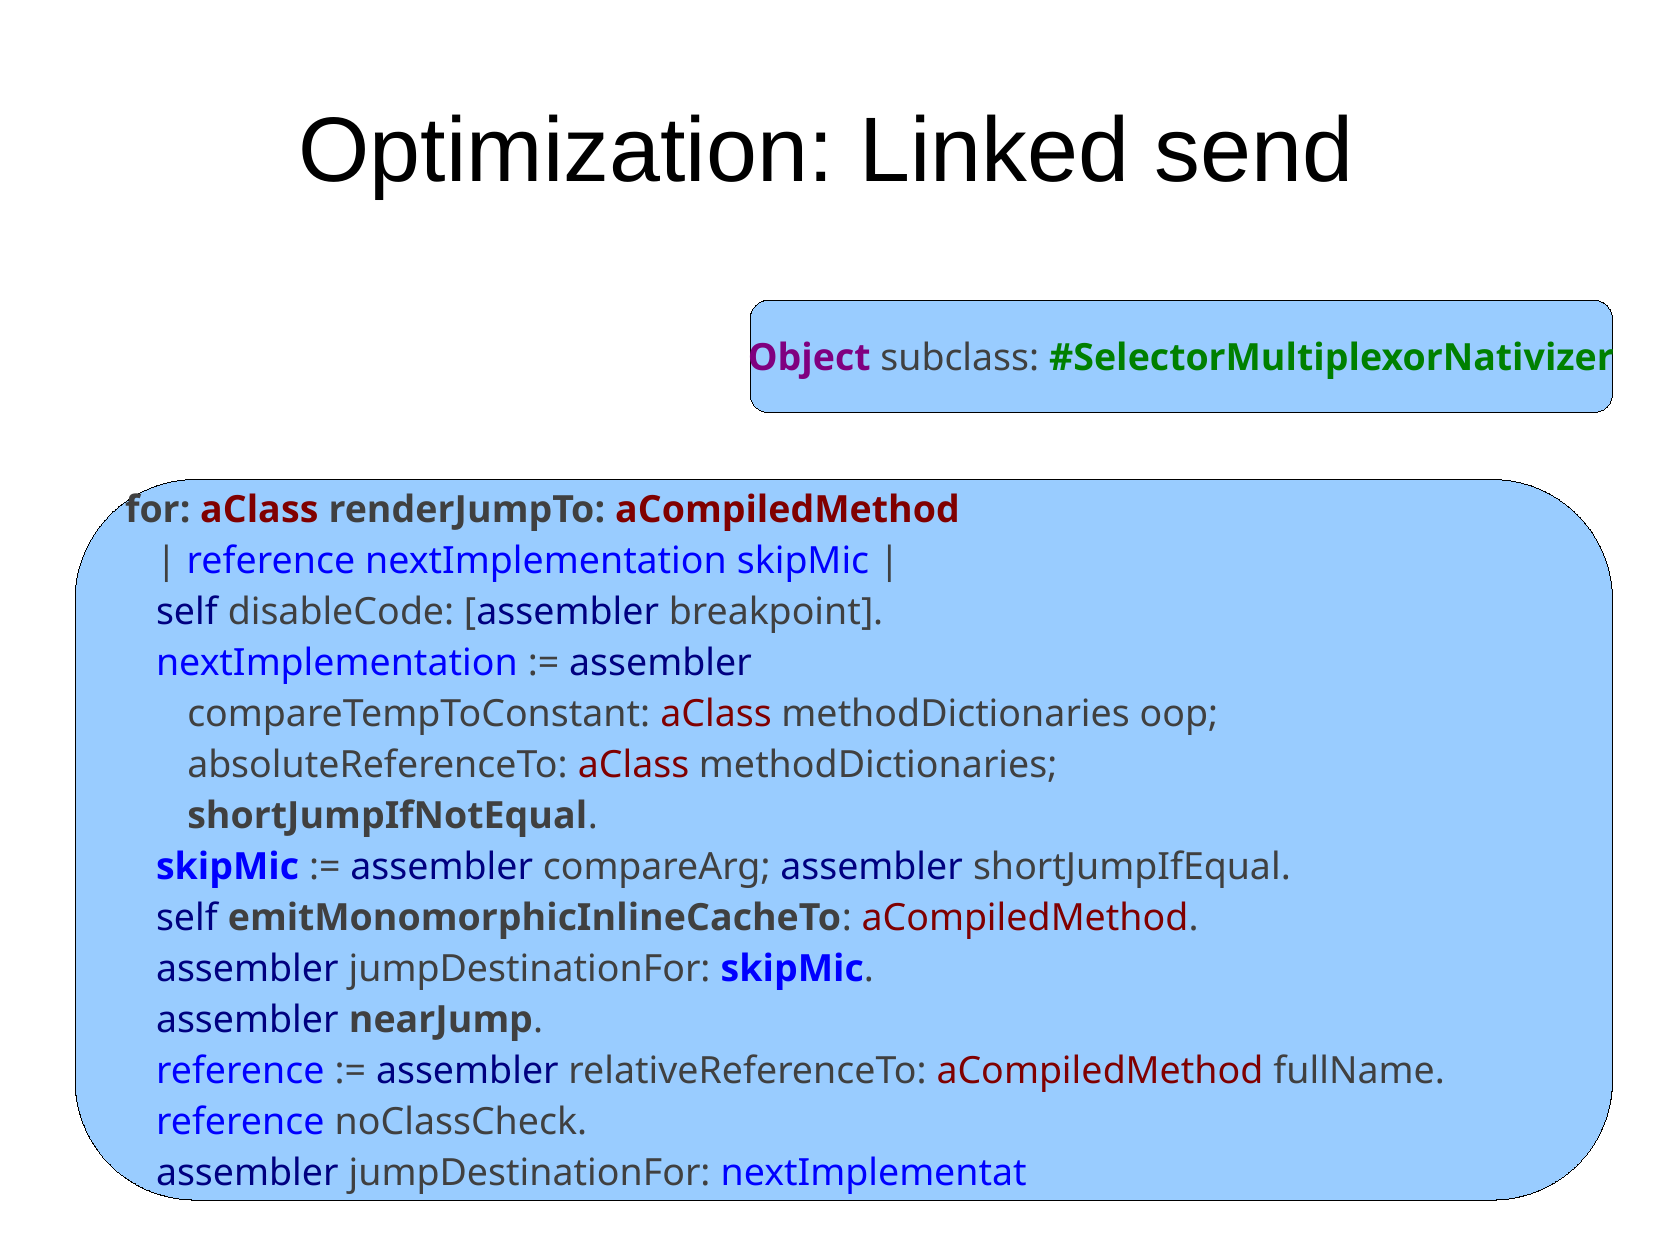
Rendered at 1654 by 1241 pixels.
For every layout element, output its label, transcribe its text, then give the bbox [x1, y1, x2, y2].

text_box for: aClass renderJumpTo: aCompiledMethod | reference nextImplementation skipMic | self disableCode: [assembler breakpoint]. nextImplementation := assembler compareTempToConstant: aClass methodDictionaries oop; absoluteReferenceTo: aClass methodDictionaries; shortJumpIfNotEqual. skipMic := assembler compareArg; assembler shortJumpIfEqual. self emitMonomorphicInlineCacheTo: aCompiledMethod. assembler jumpDestinationFor: skipMic. assembler nearJump. reference := assembler relativeReferenceTo: aCompiledMethod fullName. reference noClassCheck. assembler jumpDestinationFor: nextImplementat [75, 479, 1613, 1201]
text_box Object subclass: #SelectorMultiplexorNativizer [750, 300, 1613, 413]
text_box Optimization: Linked send [143, 91, 1511, 209]
